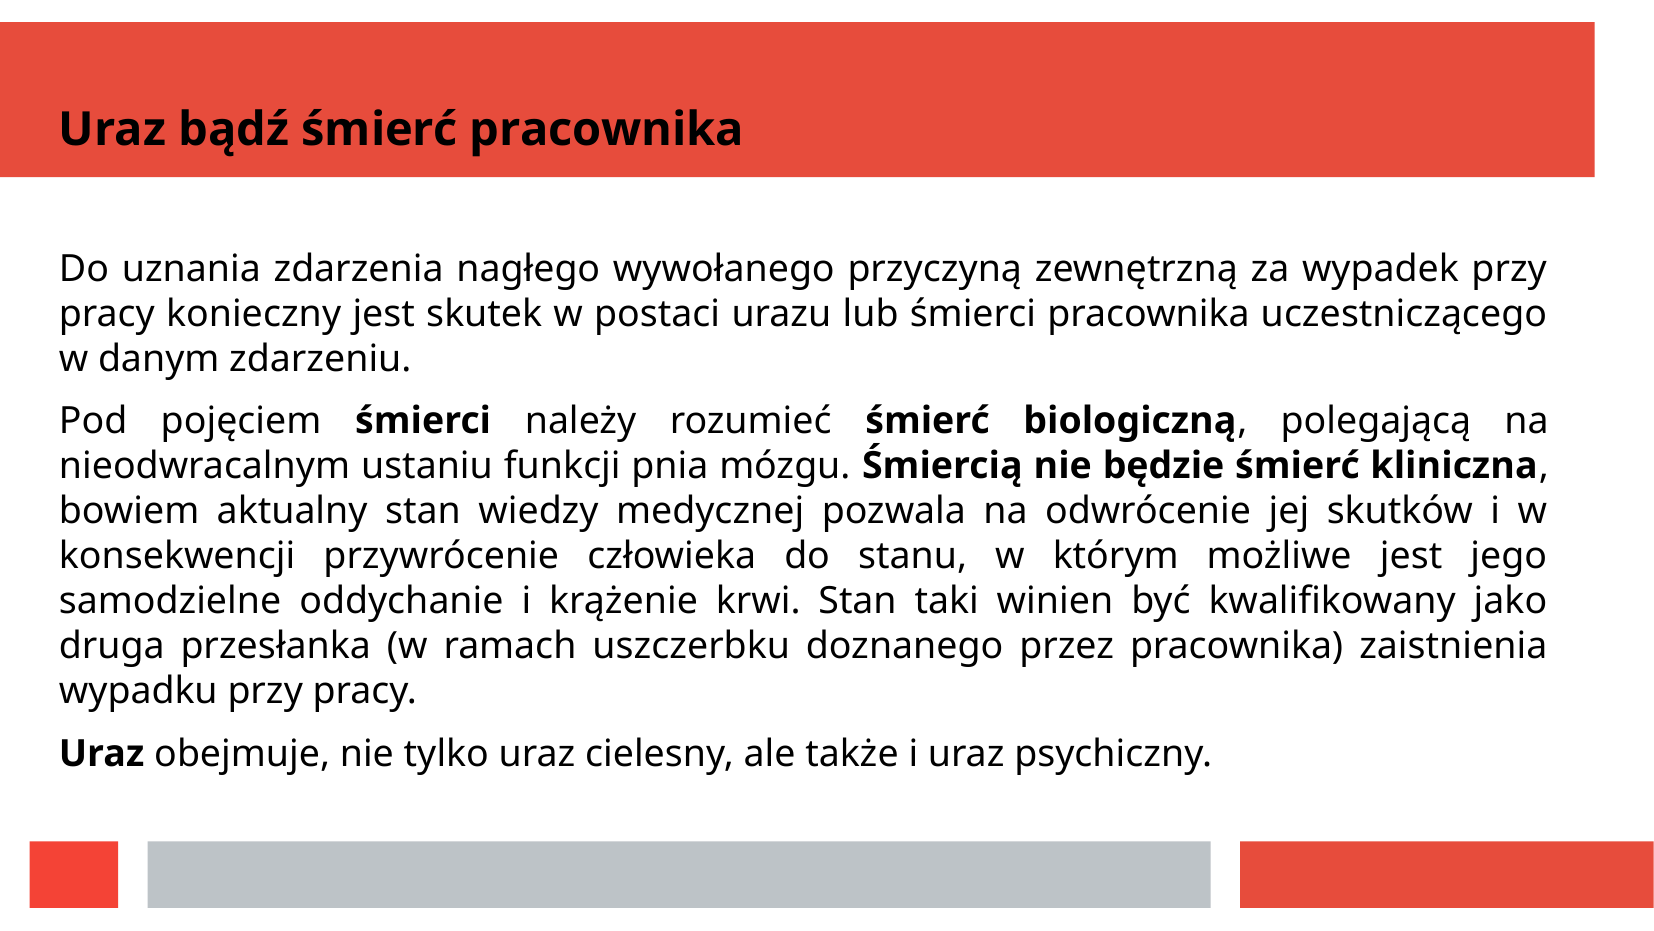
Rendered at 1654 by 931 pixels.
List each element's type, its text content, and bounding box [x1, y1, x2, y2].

subtitle Do uznania zdarzenia nagłego wywołanego przyczyną zewnętrzną za wypadek przy pracy konieczny jest skutek w postaci urazu lub śmierci pracownika uczestniczącego w danym zdarzeniu. Pod pojęciem śmierci należy rozumieć śmierć biologiczną, polegającą na nieodwracalnym ustaniu funkcji pnia mózgu. Śmiercią nie będzie śmierć kliniczna, bowiem aktualny stan wiedzy medycznej pozwala na odwrócenie jej skutków i w konsekwencji przywrócenie człowieka do stanu, w którym możliwe jest jego samodzielne oddychanie i krążenie krwi. Stan taki winien być kwalifikowany jako druga przesłanka (w ramach uszczerbku doznanego przez pracownika) zaistnienia wypadku przy pracy. Uraz obejmuje, nie tylko uraz cielesny, ale także i uraz psychiczny. [59, 243, 1565, 736]
title Uraz bądź śmierć pracownika [59, 44, 1595, 156]
